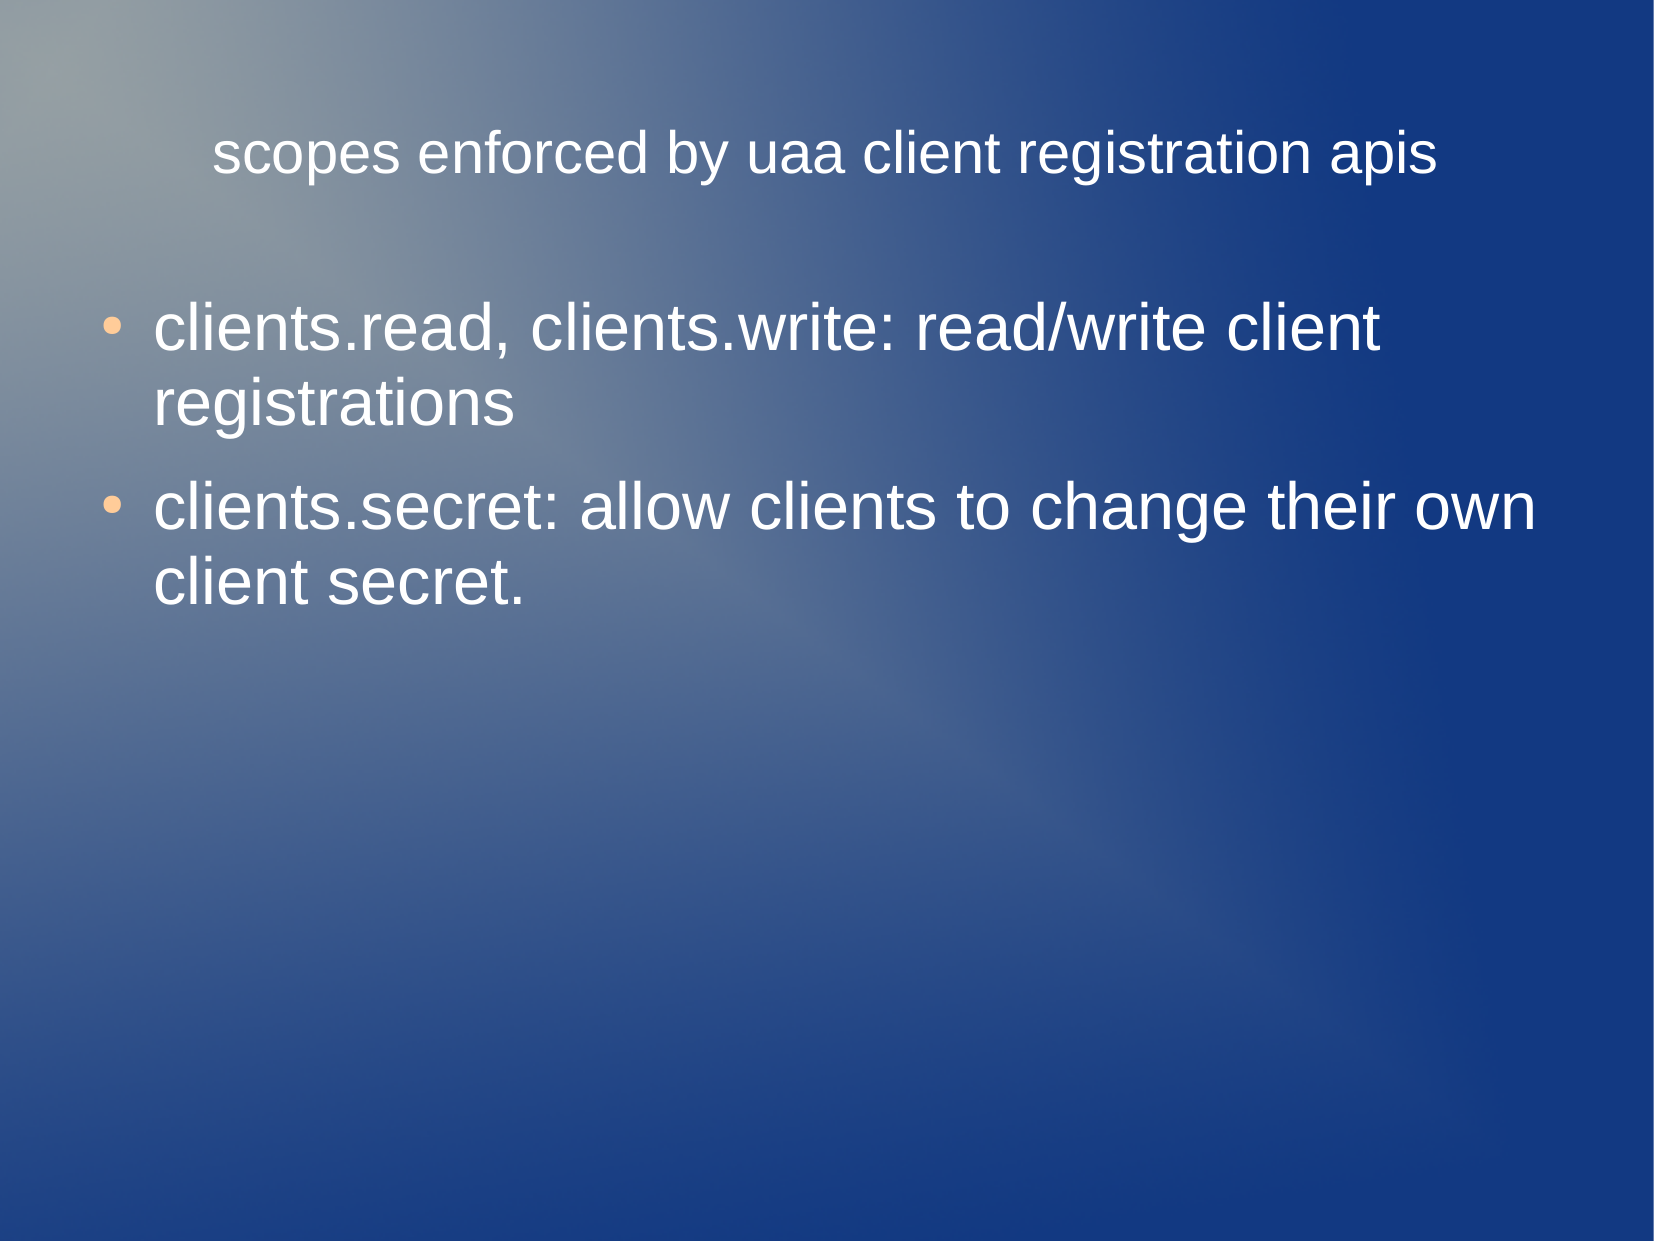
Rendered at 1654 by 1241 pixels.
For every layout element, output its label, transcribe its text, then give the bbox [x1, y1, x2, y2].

picture [0, 0, 1654, 1241]
title scopes enforced by uaa client registration apis [82, 49, 1571, 257]
list clients.read, clients.write: read/write client registrations clients.secret: allow clients to change their own client secret. [82, 290, 1571, 1010]
